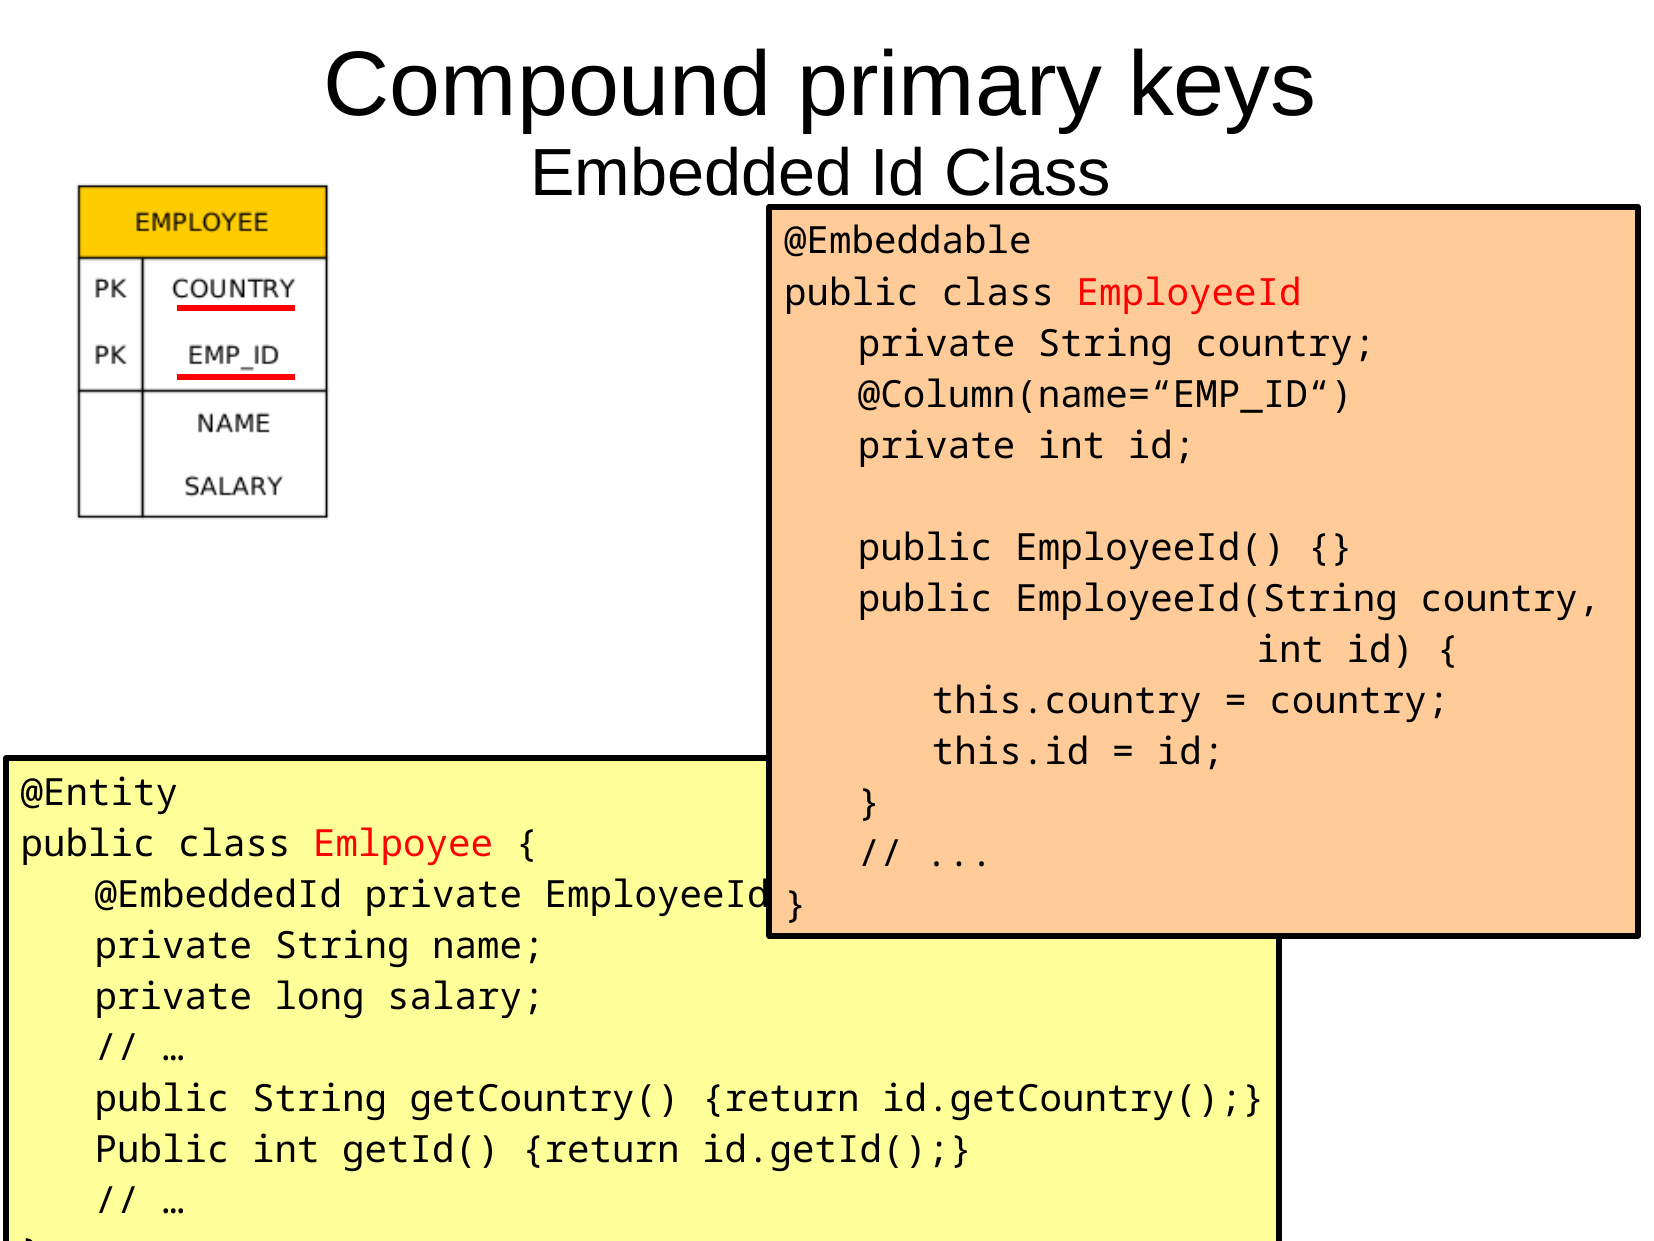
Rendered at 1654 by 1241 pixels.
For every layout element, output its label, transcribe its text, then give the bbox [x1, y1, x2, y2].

picture [59, 177, 342, 532]
text_box @Entity public class Emlpoyee { @EmbeddedId private EmployeeId id; private String name; private long salary; // … public String getCountry() {return id.getCountry();} Public int getId() {return id.getId();} // … } [5, 758, 1280, 1209]
title Compound primary keys Embedded Id Class [76, 17, 1565, 225]
text_box @Embeddable public class EmployeeId private String country; @Column(name=“EMP_ID“) private int id; public EmployeeId() {} public EmployeeId(String country, int id) { this.country = country; this.id = id; } // ... } [769, 206, 1638, 831]
